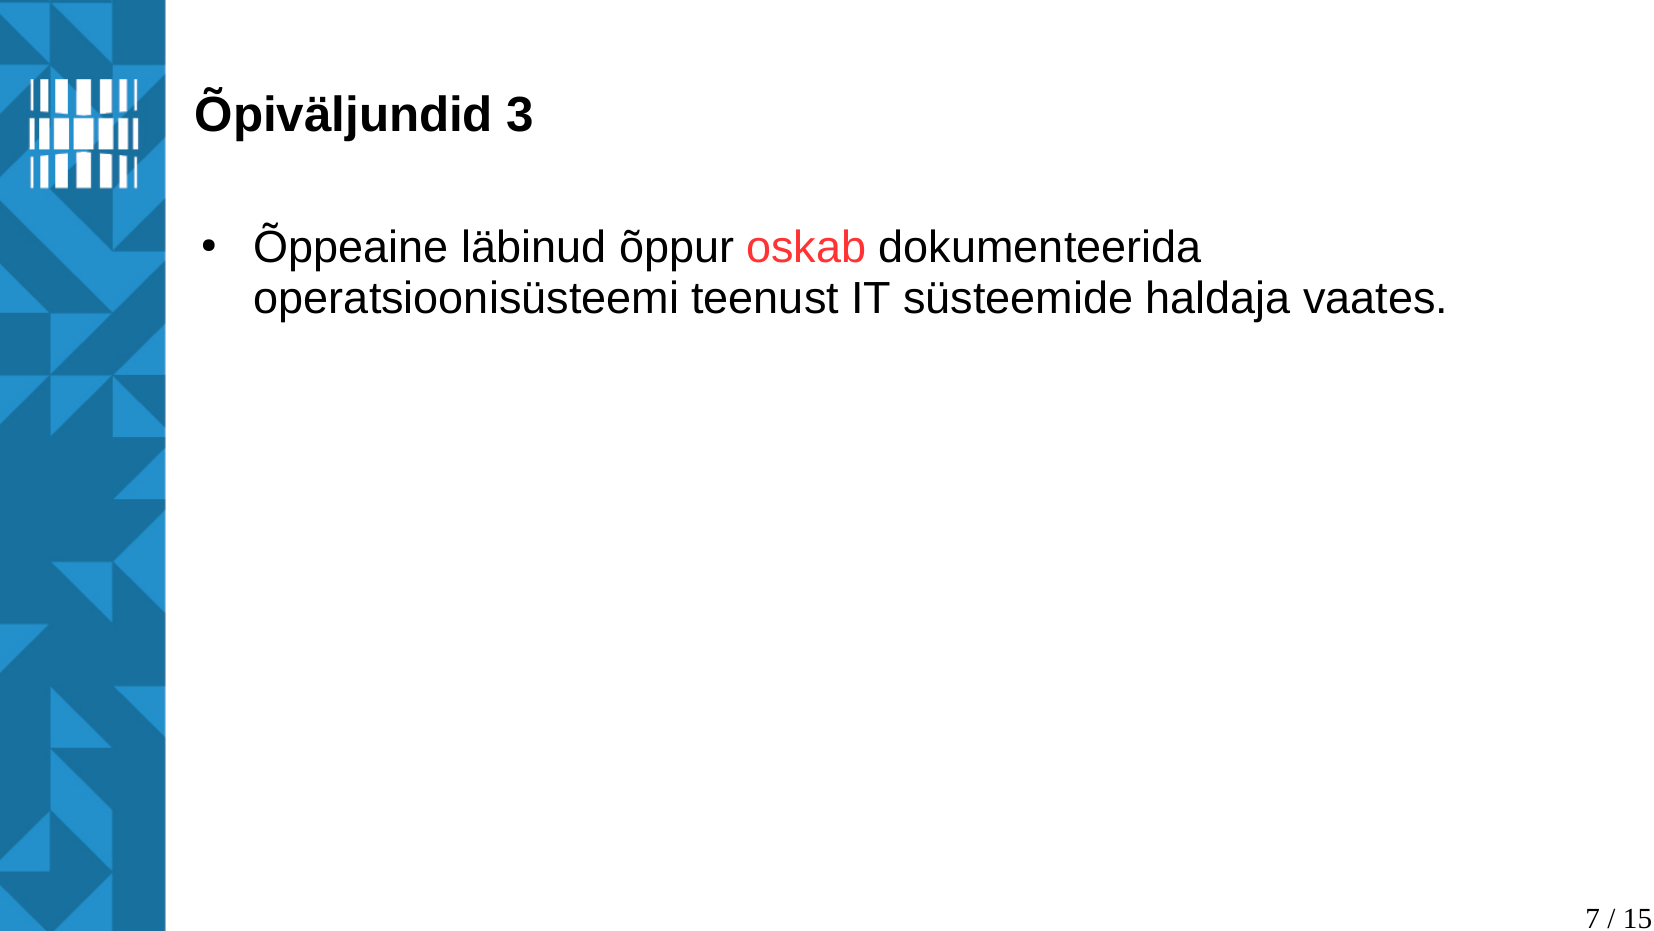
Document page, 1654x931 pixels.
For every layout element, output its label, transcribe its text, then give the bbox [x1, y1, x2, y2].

list Õppeaine läbinud õppur oskab dokumenteerida operatsioonisüsteemi teenust IT süsteemide haldaja vaates. [183, 222, 1639, 762]
title Õpiväljundid 3 [194, 37, 1565, 193]
